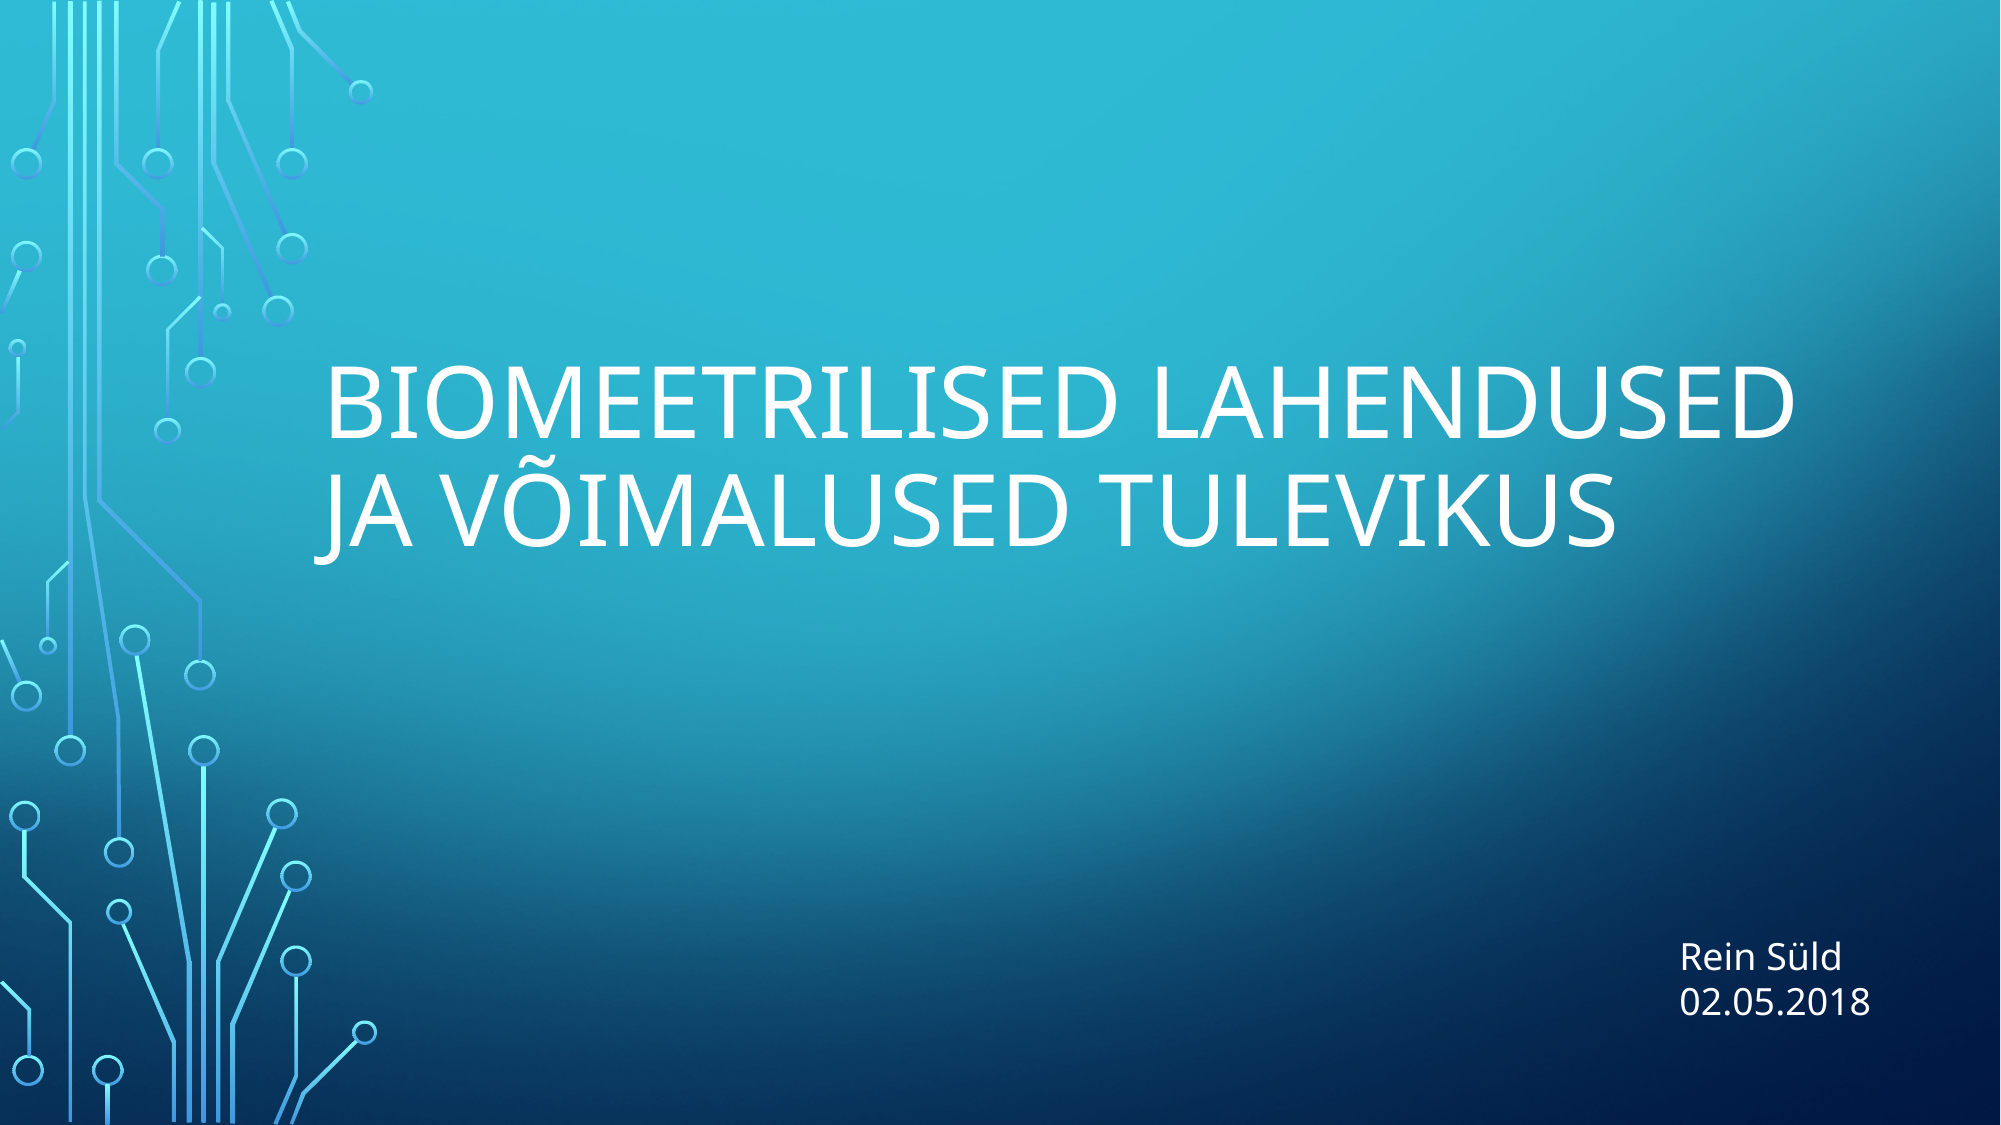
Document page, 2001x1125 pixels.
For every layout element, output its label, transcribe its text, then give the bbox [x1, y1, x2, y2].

text_box Rein Süld 02.05.2018 [1664, 926, 1938, 1031]
subtitle [307, 590, 1750, 863]
title Biomeetrilised lahendused ja võimalused tulevikus [307, 184, 1866, 576]
